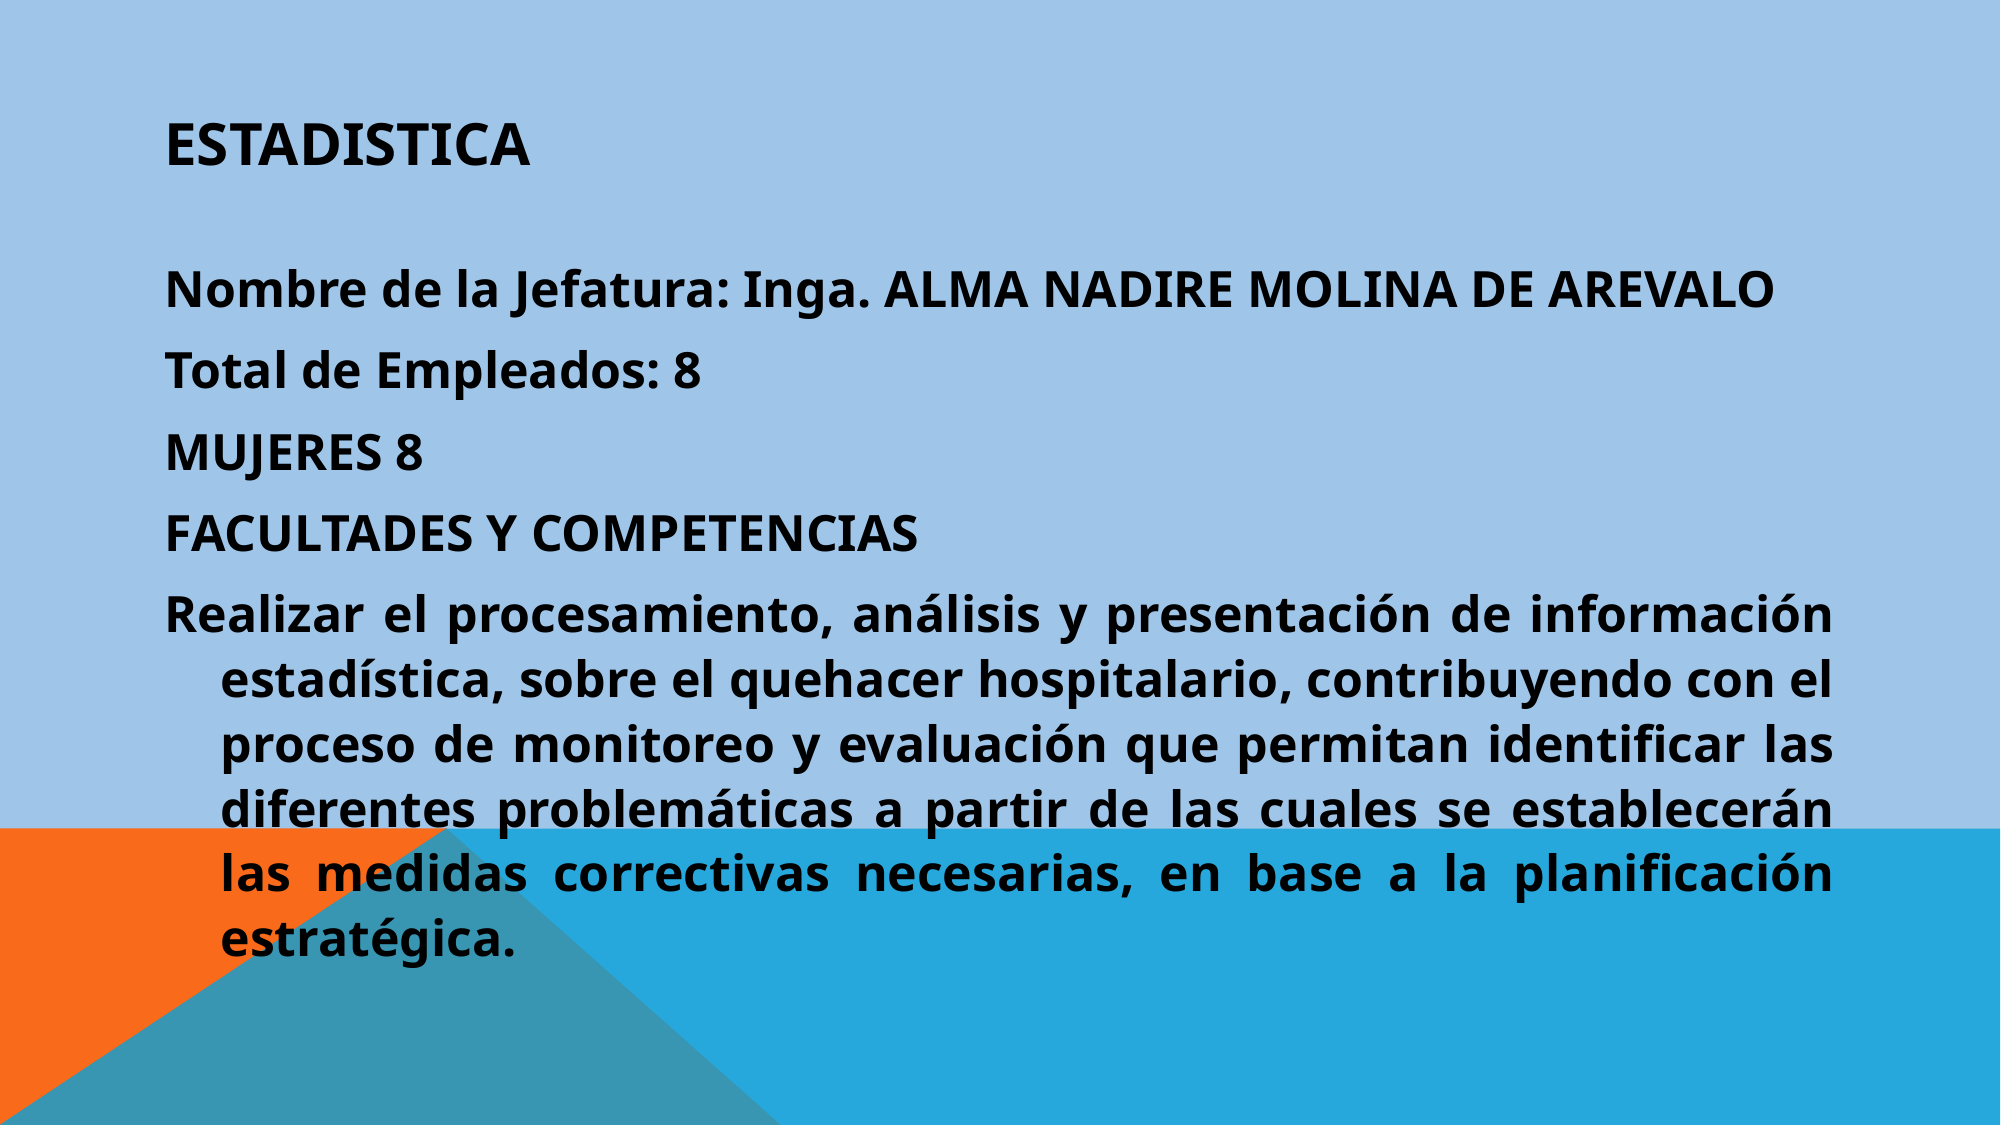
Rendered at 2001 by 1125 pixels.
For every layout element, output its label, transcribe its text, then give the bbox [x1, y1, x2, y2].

text_box ESTADISTICA [149, 99, 1850, 244]
text_box Nombre de la Jefatura: Inga. ALMA NADIRE MOLINA DE AREVALO Total de Empleados: 8 MUJERES 8 FACULTADES Y COMPETENCIAS Realizar el procesamiento, análisis y presentación de información estadística, sobre el quehacer hospitalario, contribuyendo con el proceso de monitoreo y evaluación que permitan identificar las diferentes problemáticas a partir de las cuales se establecerán las medidas correctivas necesarias, en base a la planificación estratégica. [149, 244, 1850, 956]
